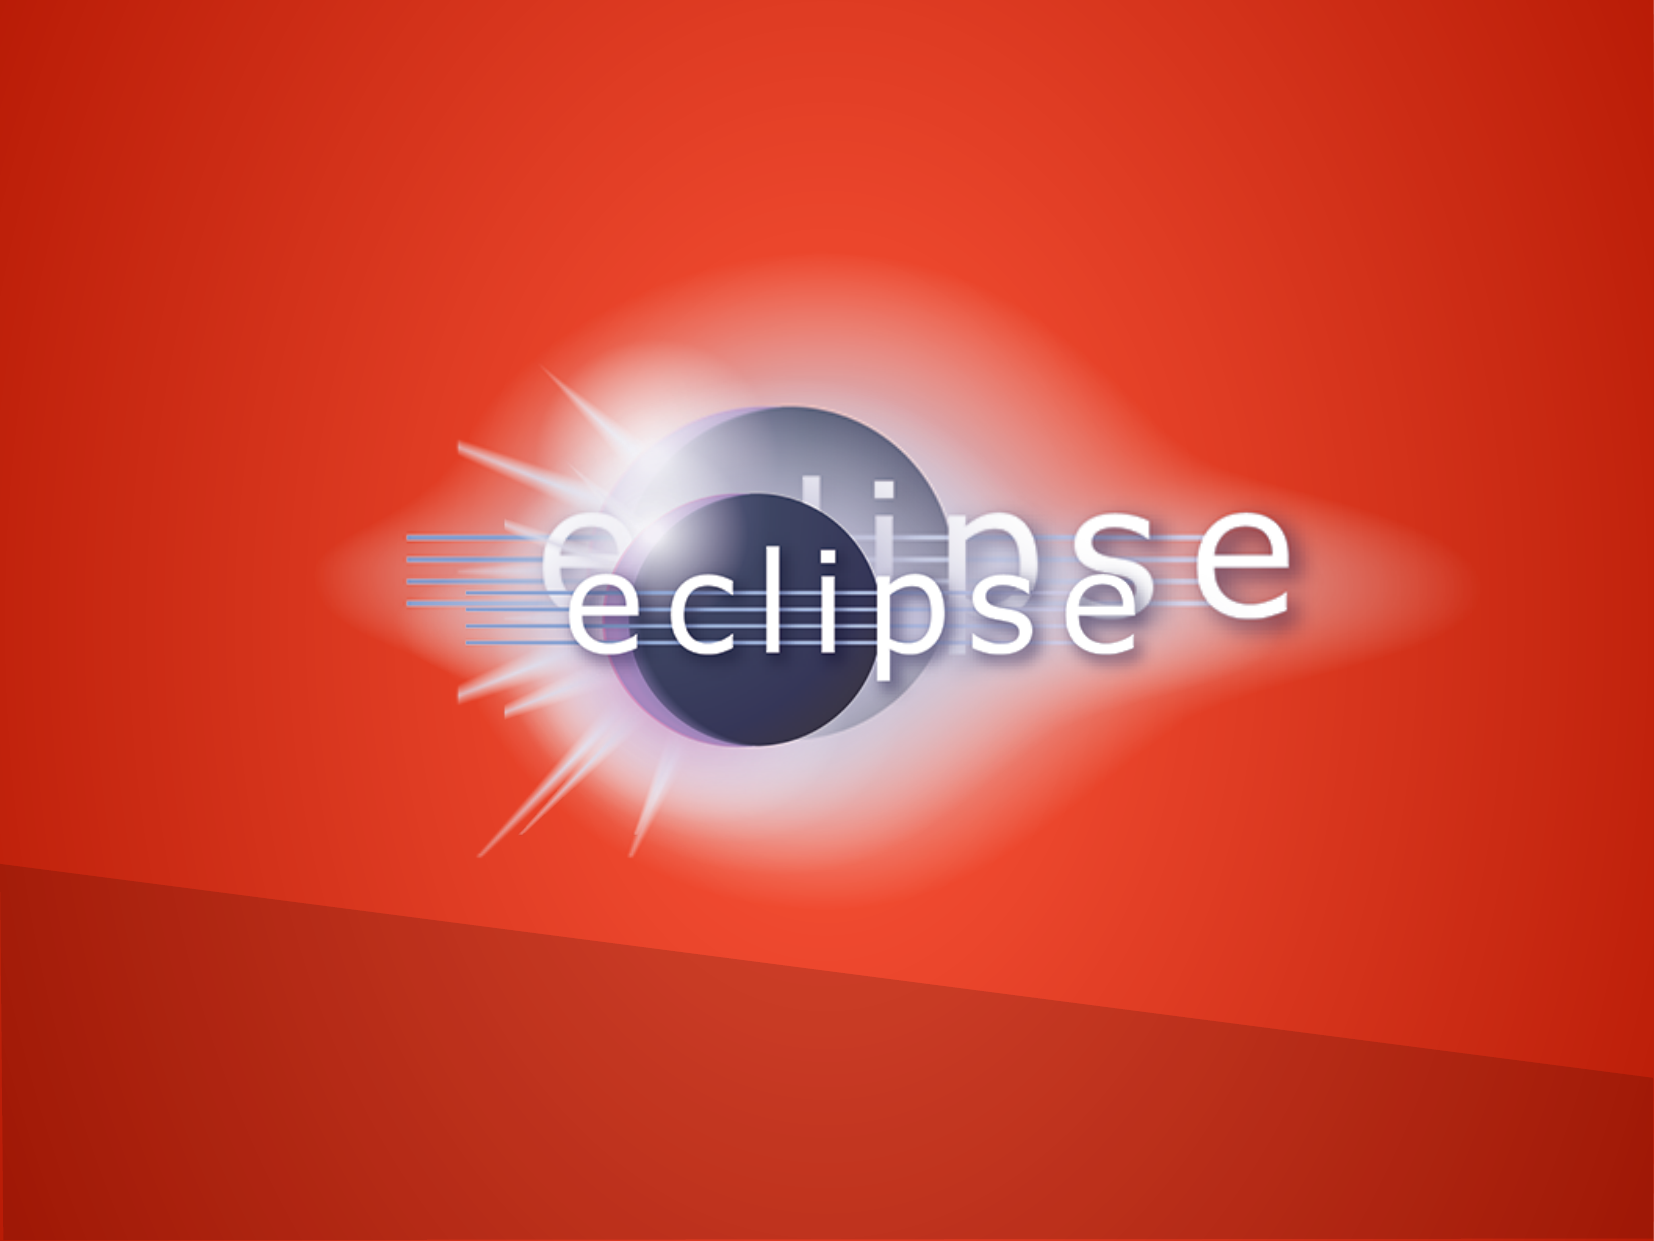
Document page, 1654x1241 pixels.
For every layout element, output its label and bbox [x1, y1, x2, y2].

picture [264, 0, 1501, 1193]
